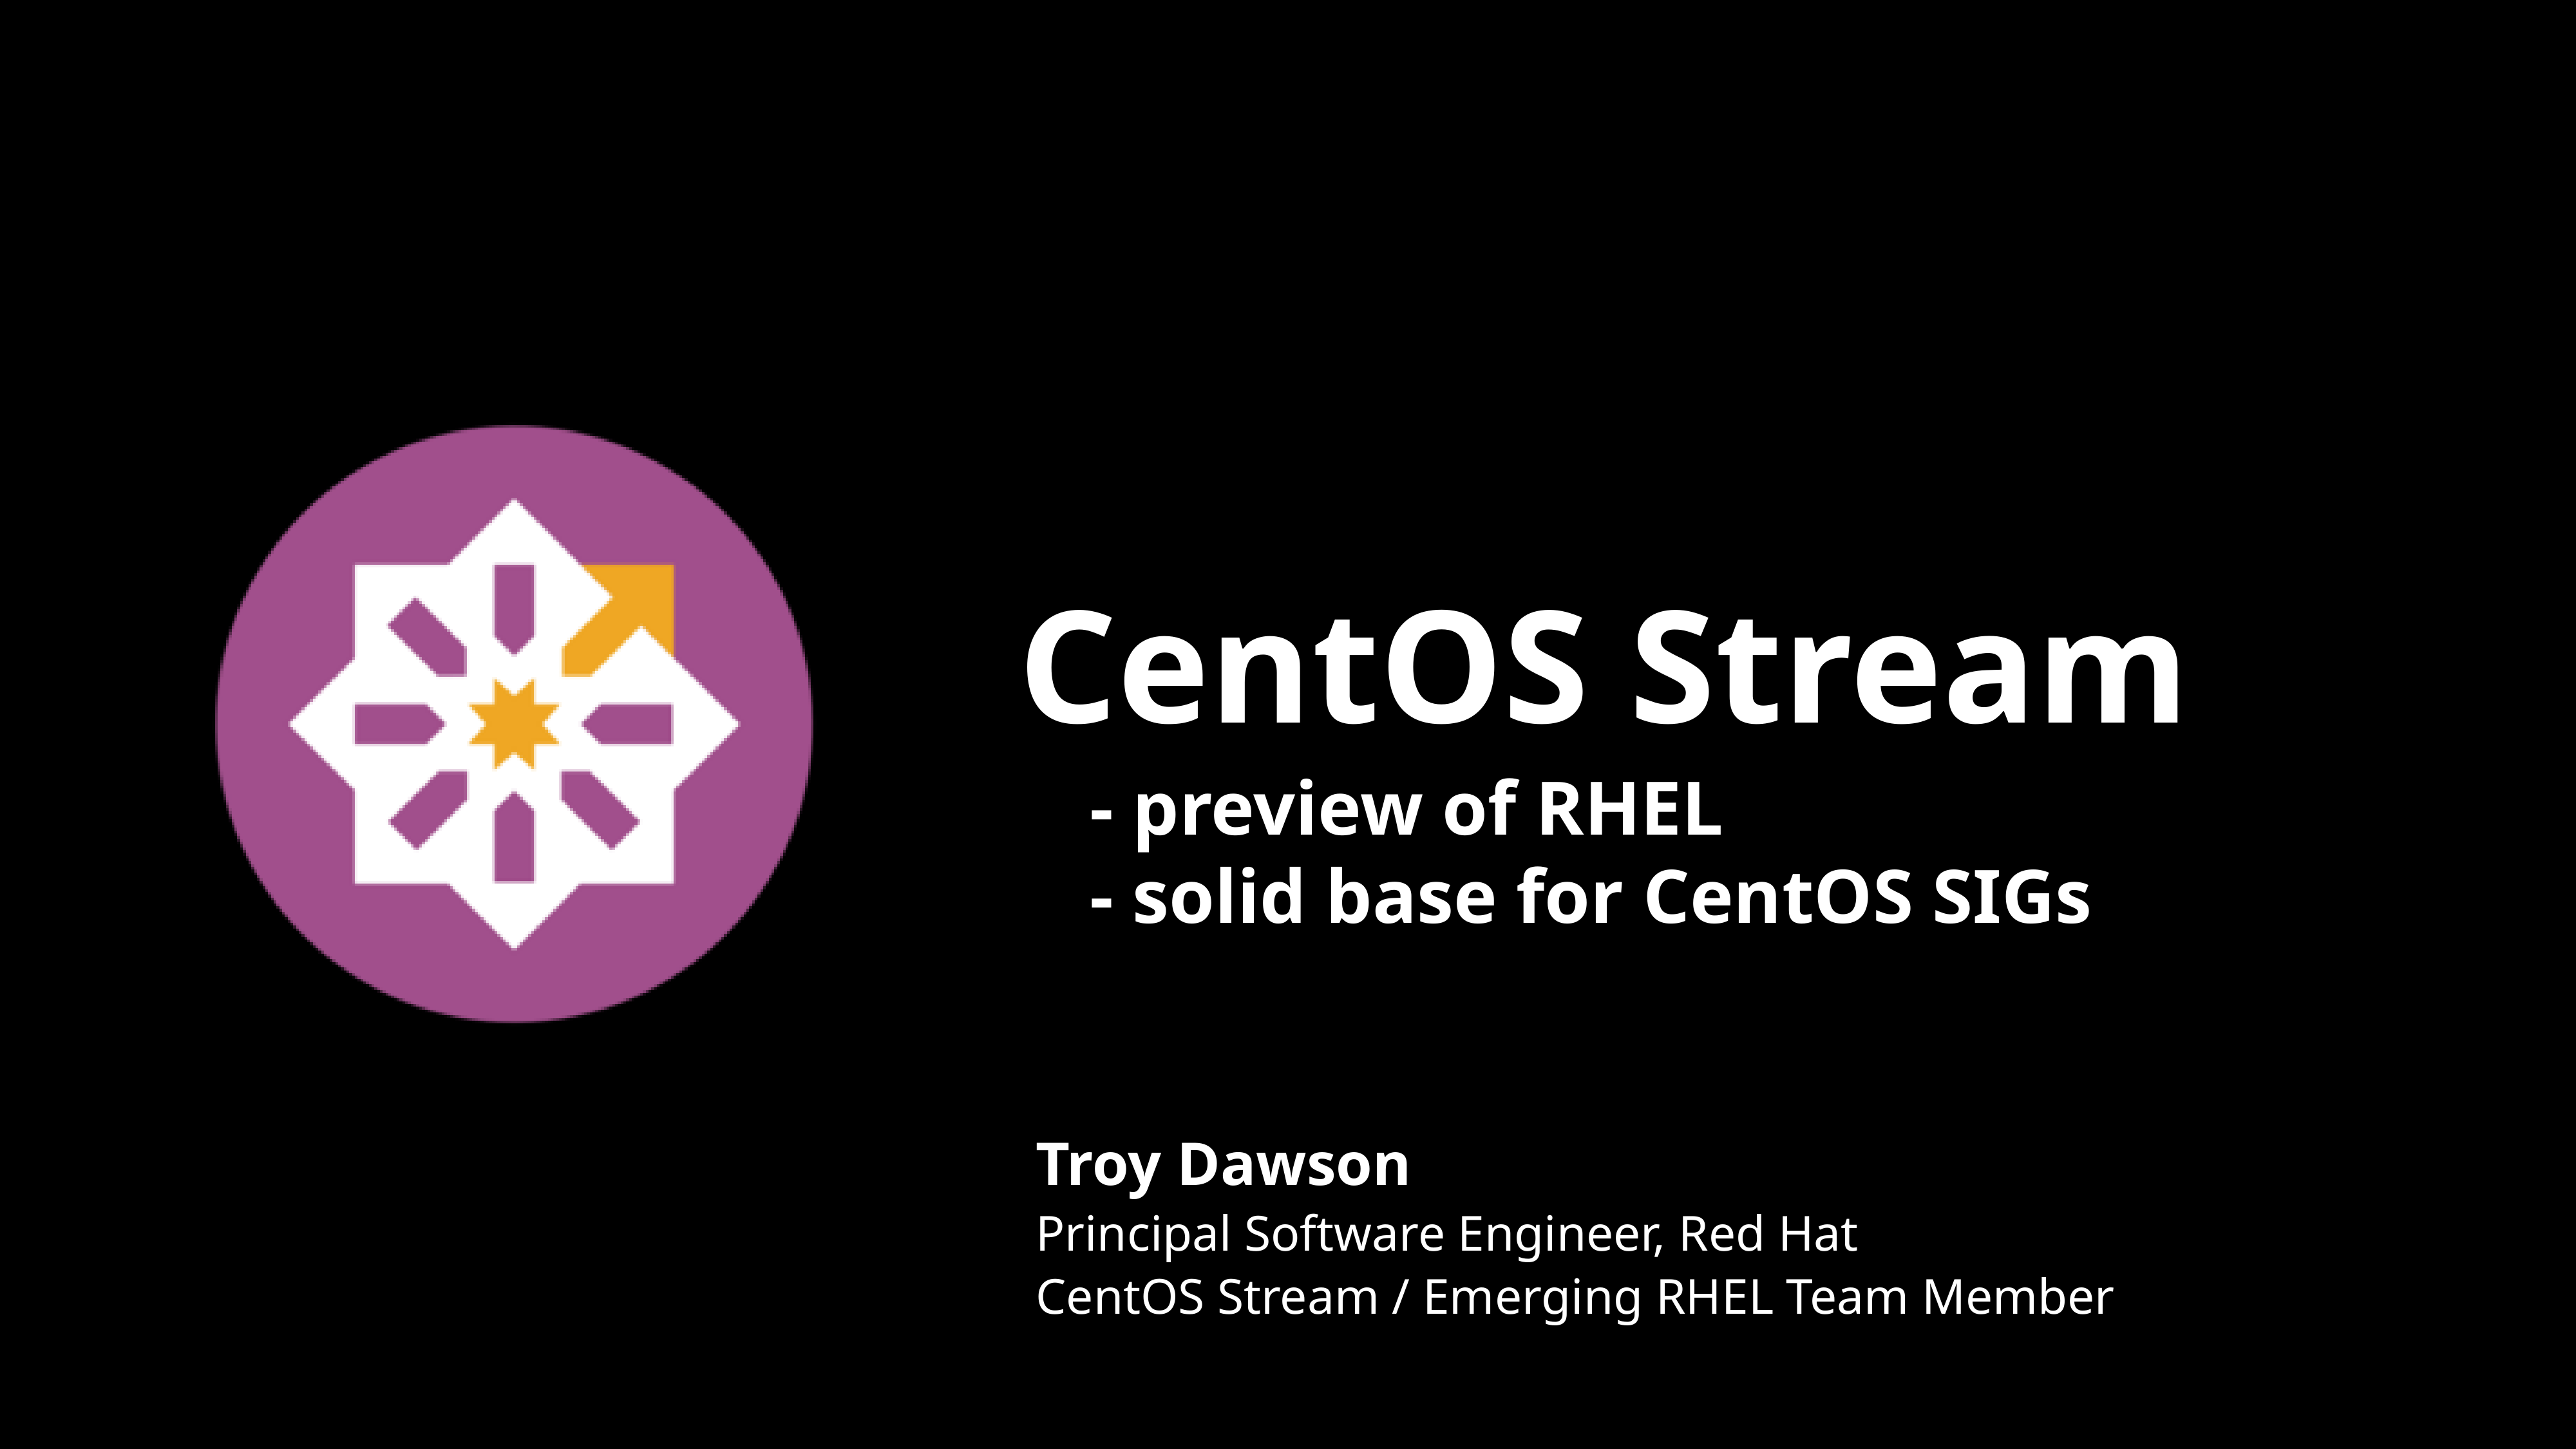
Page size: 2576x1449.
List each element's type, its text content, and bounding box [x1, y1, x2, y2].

picture [156, 366, 873, 1083]
list - preview of RHEL - solid base for CentOS SIGs [1084, 755, 2576, 957]
list Troy Dawson Principal Software Engineer, Red Hat CentOS Stream / Emerging RHEL Team Member [1030, 1121, 2208, 1345]
title CentOS Stream [1013, 267, 2576, 759]
